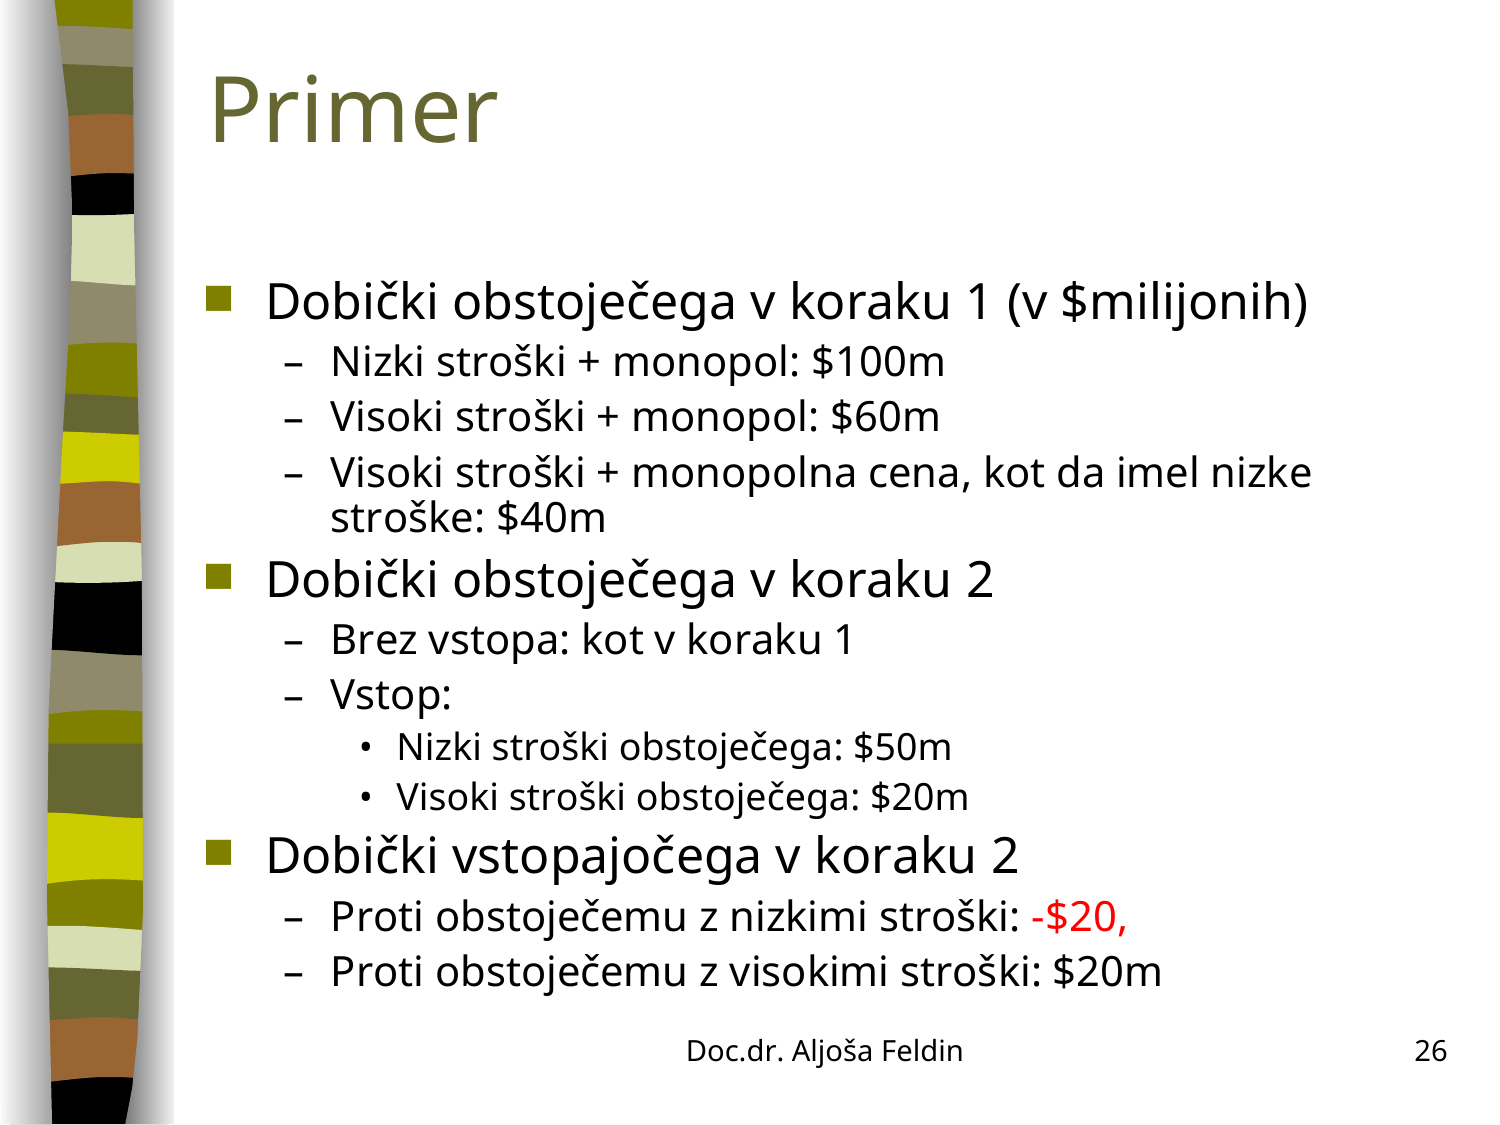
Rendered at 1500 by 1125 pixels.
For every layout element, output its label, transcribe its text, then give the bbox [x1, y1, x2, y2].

text_box Doc.dr. Aljoša Feldin [587, 1025, 1063, 1101]
text_box <number> [1149, 1025, 1463, 1101]
title Primer [192, 12, 1468, 201]
list Dobički obstoječega v koraku 1 (v $milijonih) Nizki stroški + monopol: $100m Visoki stroški + monopol: $60m Visoki stroški + monopolna cena, kot da imel nizke stroške: $40m Dobički obstoječega v koraku 2 Brez vstopa: kot v koraku 1 Vstop: Nizki stroški obstoječega: $50m Visoki stroški obstoječega: $20m Dobički vstopajočega v koraku 2 Proti obstoječemu z nizkimi stroški: -$20, Proti obstoječemu z visokimi stroški: $20m [193, 268, 1469, 1020]
